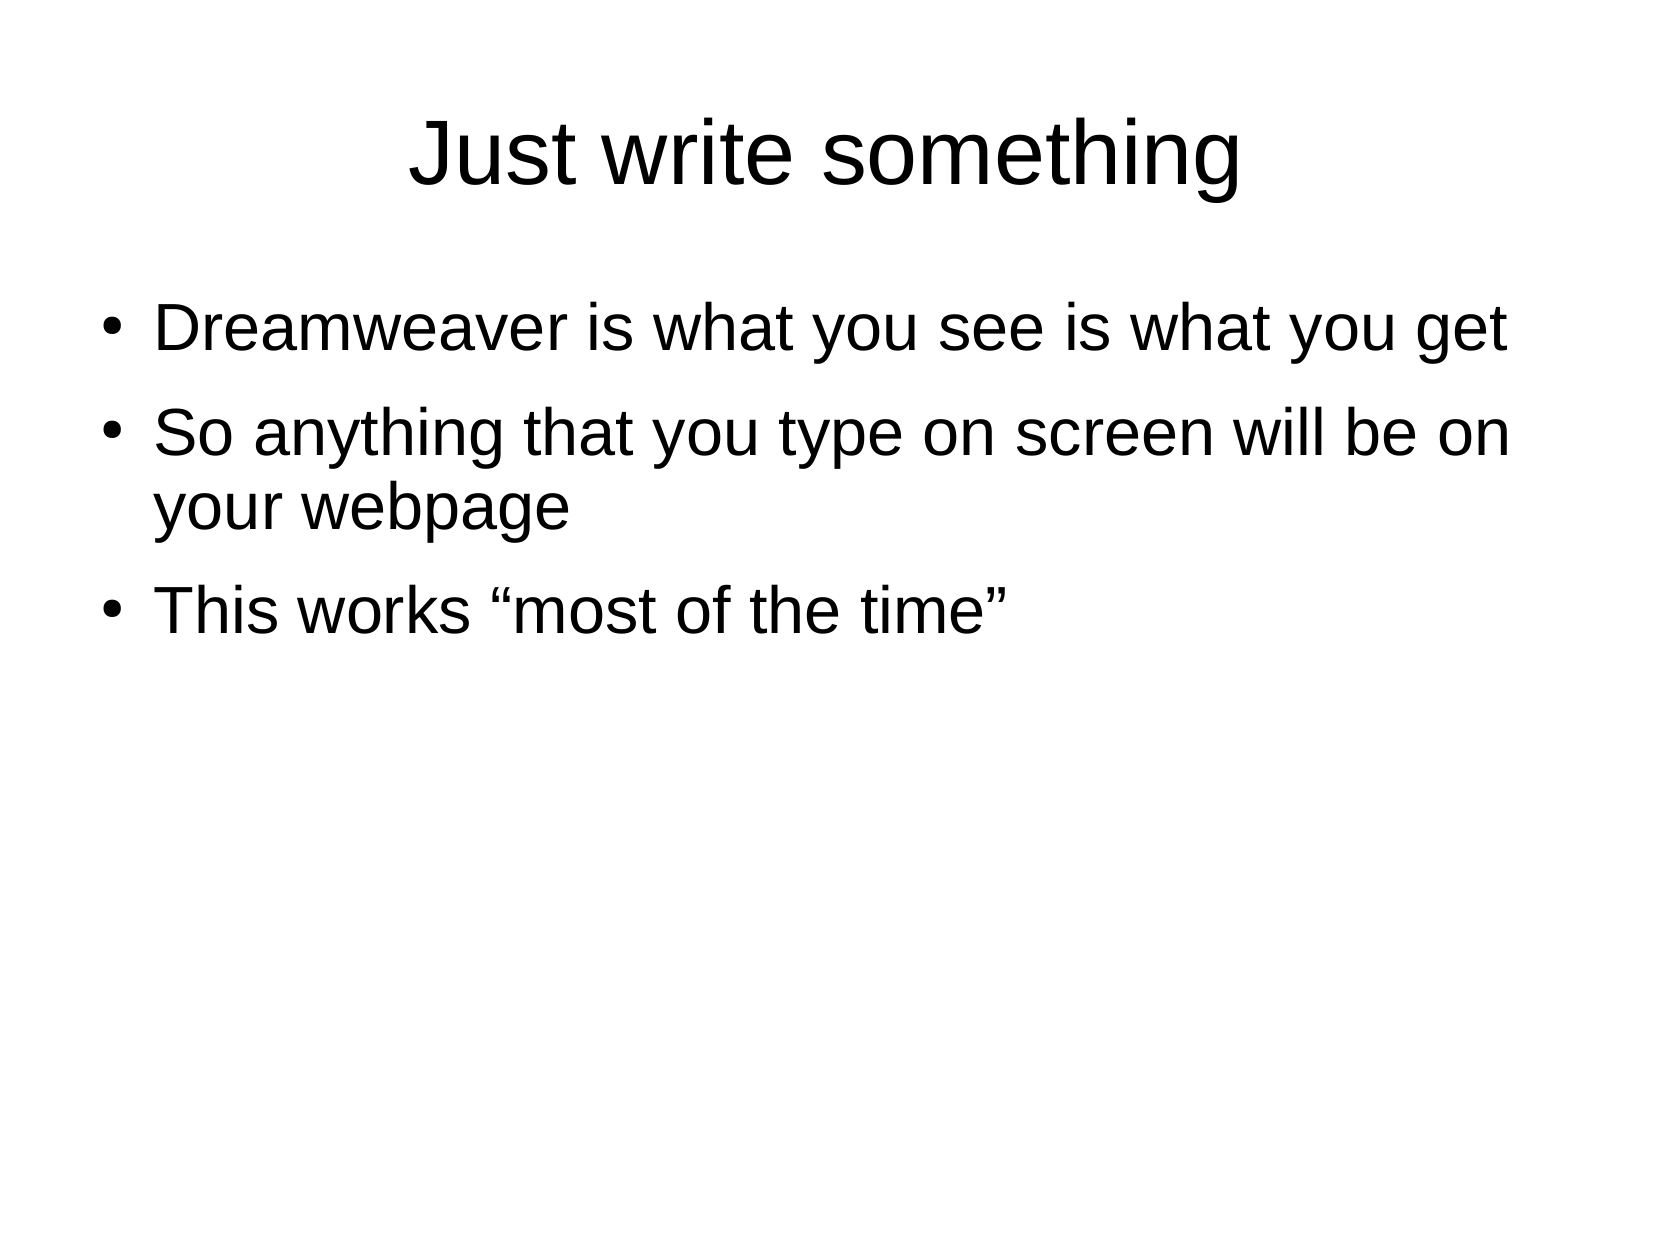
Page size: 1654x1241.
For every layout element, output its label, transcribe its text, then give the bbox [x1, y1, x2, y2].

title Just write something [82, 49, 1571, 257]
list Dreamweaver is what you see is what you get So anything that you type on screen will be on your webpage This works “most of the time” [82, 290, 1571, 1109]
